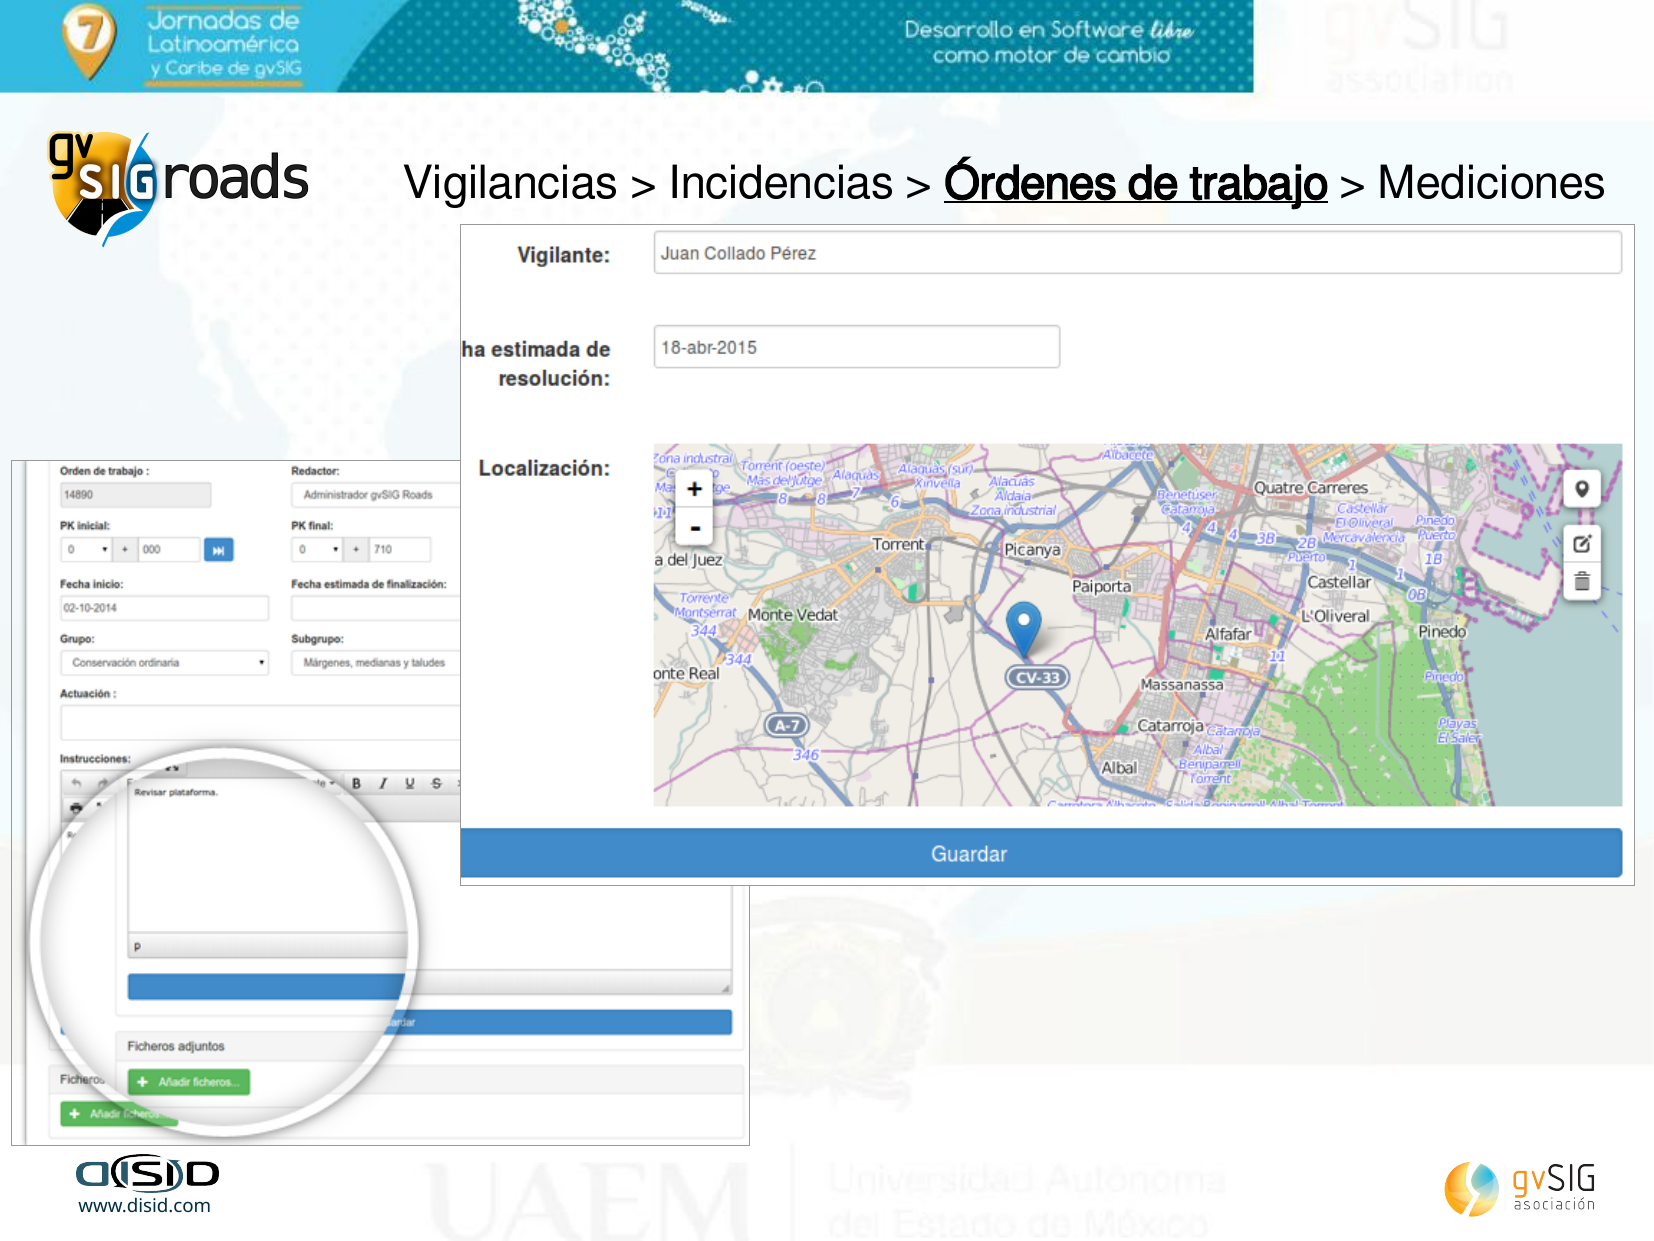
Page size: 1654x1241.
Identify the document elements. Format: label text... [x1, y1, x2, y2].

picture [0, 0, 1654, 1241]
title Vigilancias > Incidencias > Órdenes de trabajo > Mediciones [314, 131, 1607, 234]
